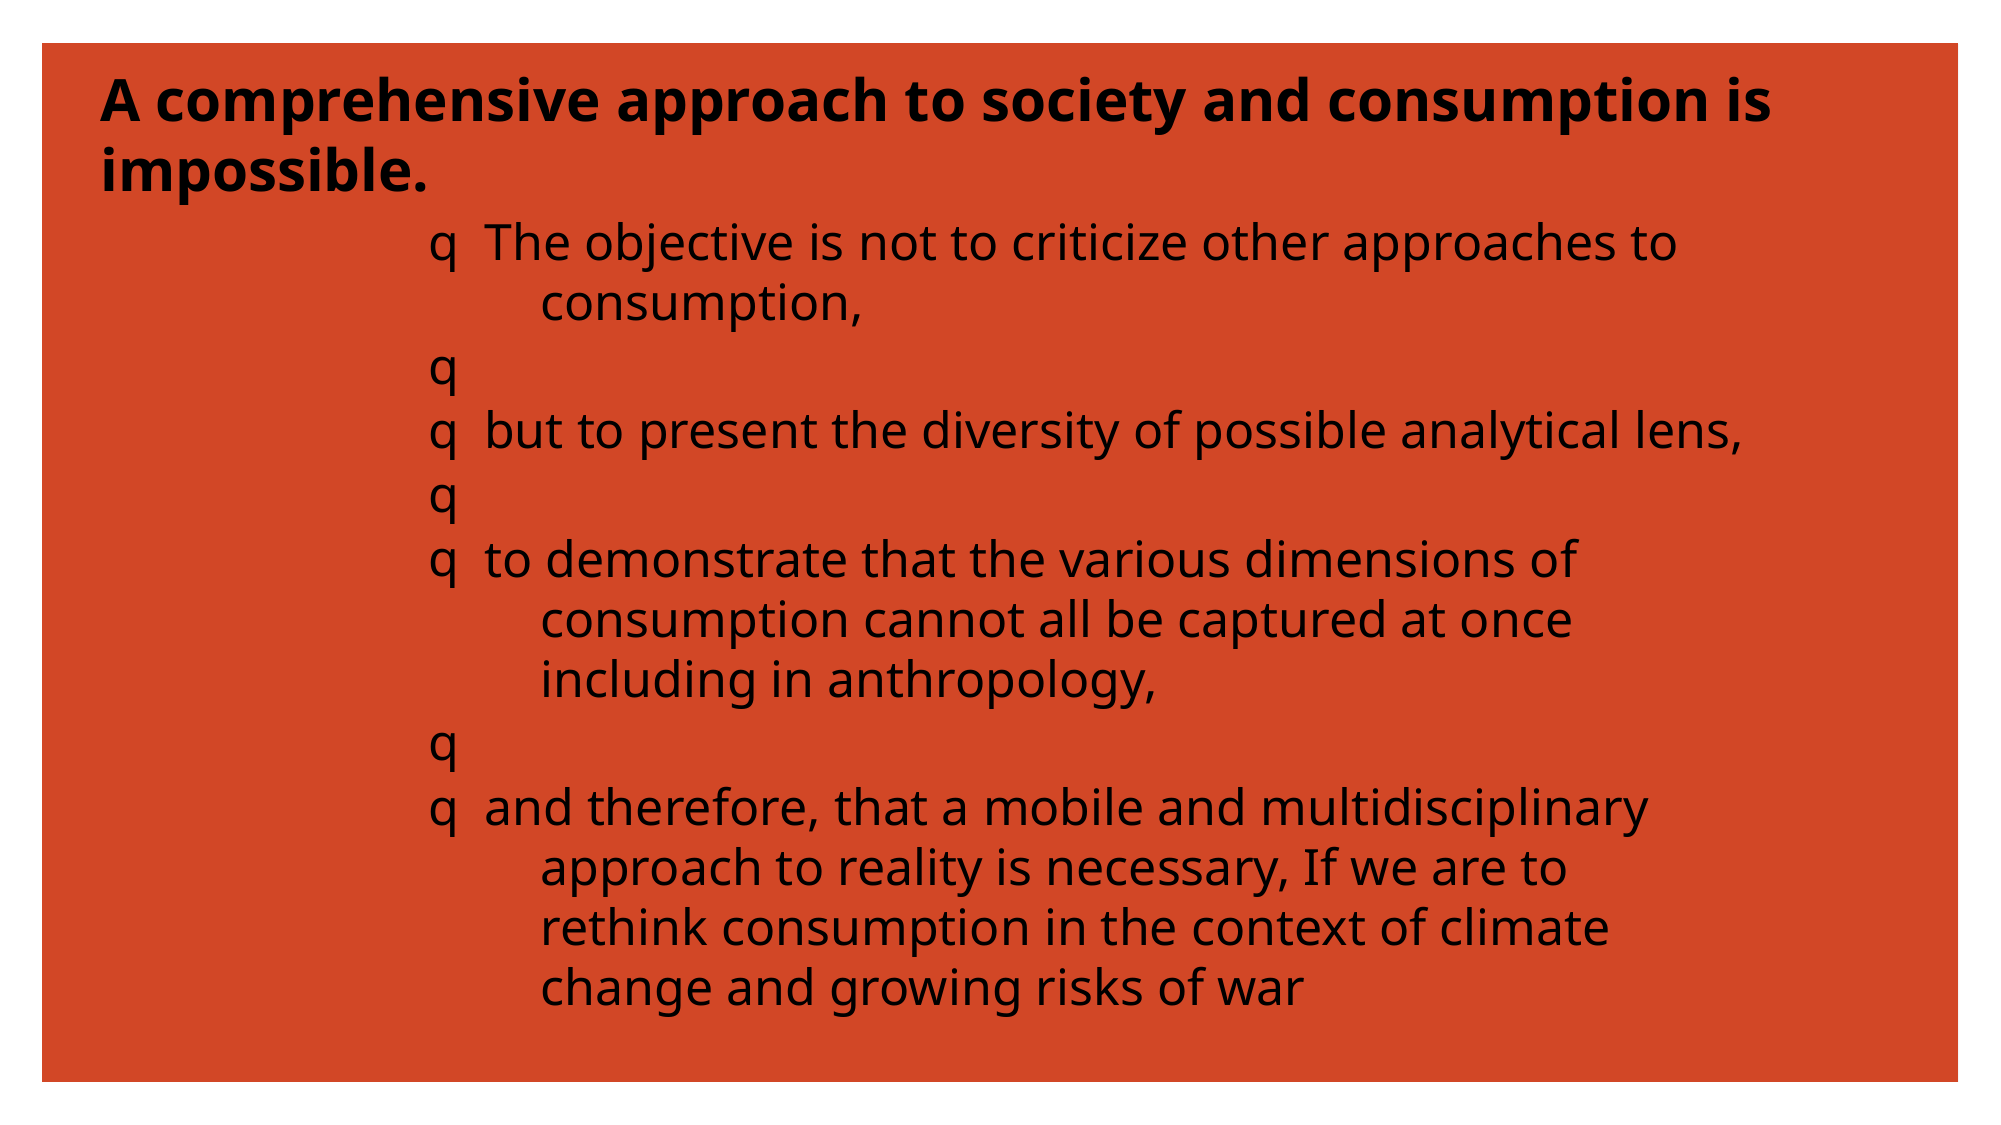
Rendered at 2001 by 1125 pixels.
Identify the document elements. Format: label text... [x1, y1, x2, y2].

text_box The objective is not to criticize other approaches to consumption, but to present the diversity of possible analytical lens, to demonstrate that the various dimensions of consumption cannot all be captured at once including in anthropology, and therefore, that a mobile and multidisciplinary approach to reality is necessary, If we are to rethink consumption in the context of climate change and growing risks of war [413, 203, 1761, 1052]
title A comprehensive approach to society and consumption is impossible. [85, 55, 1935, 179]
